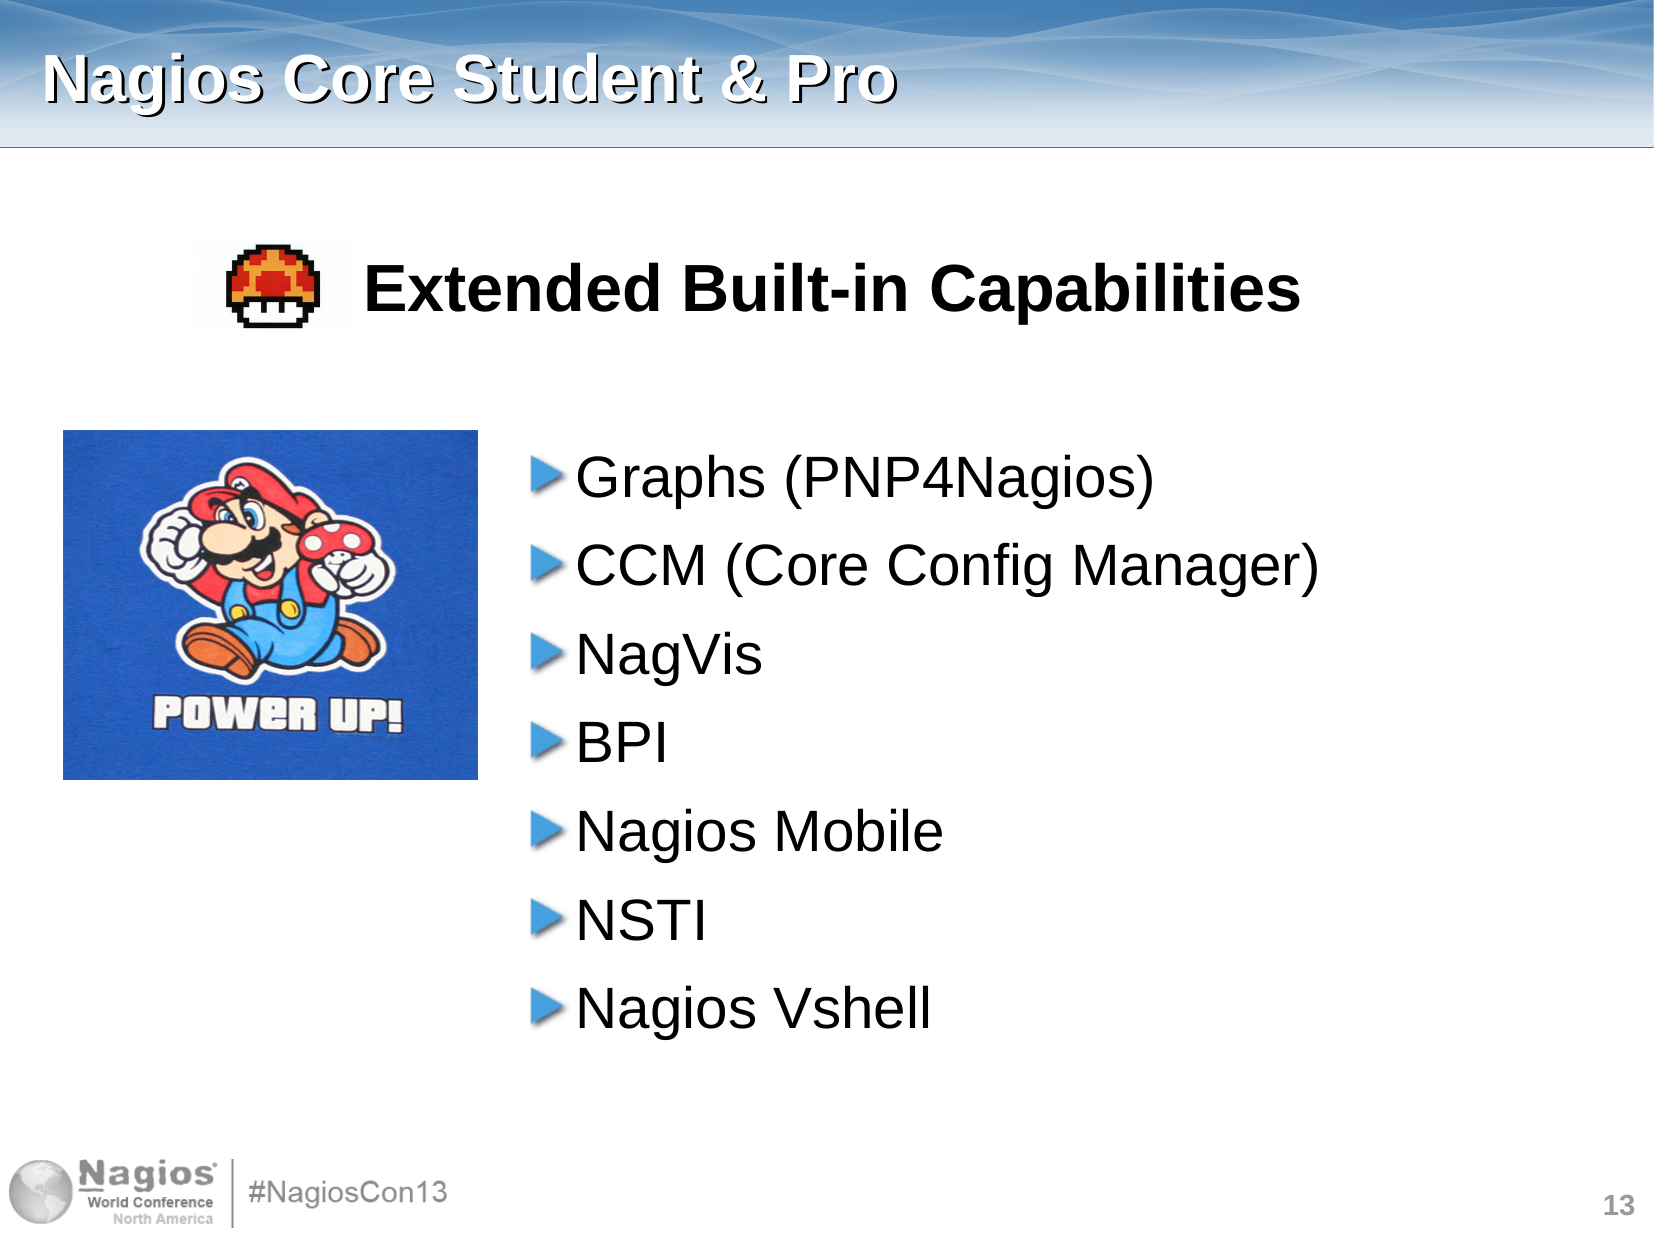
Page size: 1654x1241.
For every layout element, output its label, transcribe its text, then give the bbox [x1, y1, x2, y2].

picture [194, 239, 351, 332]
list Extended Built-in Capabilities Graphs (PNP4Nagios) CCM (Core Config Manager) NagVis BPI Nagios Mobile NSTI Nagios Vshell [292, 147, 1436, 1219]
picture [63, 430, 478, 780]
picture [0, 0, 1654, 147]
title Nagios Core Student & Pro [41, 29, 1248, 127]
picture [9, 1159, 453, 1228]
